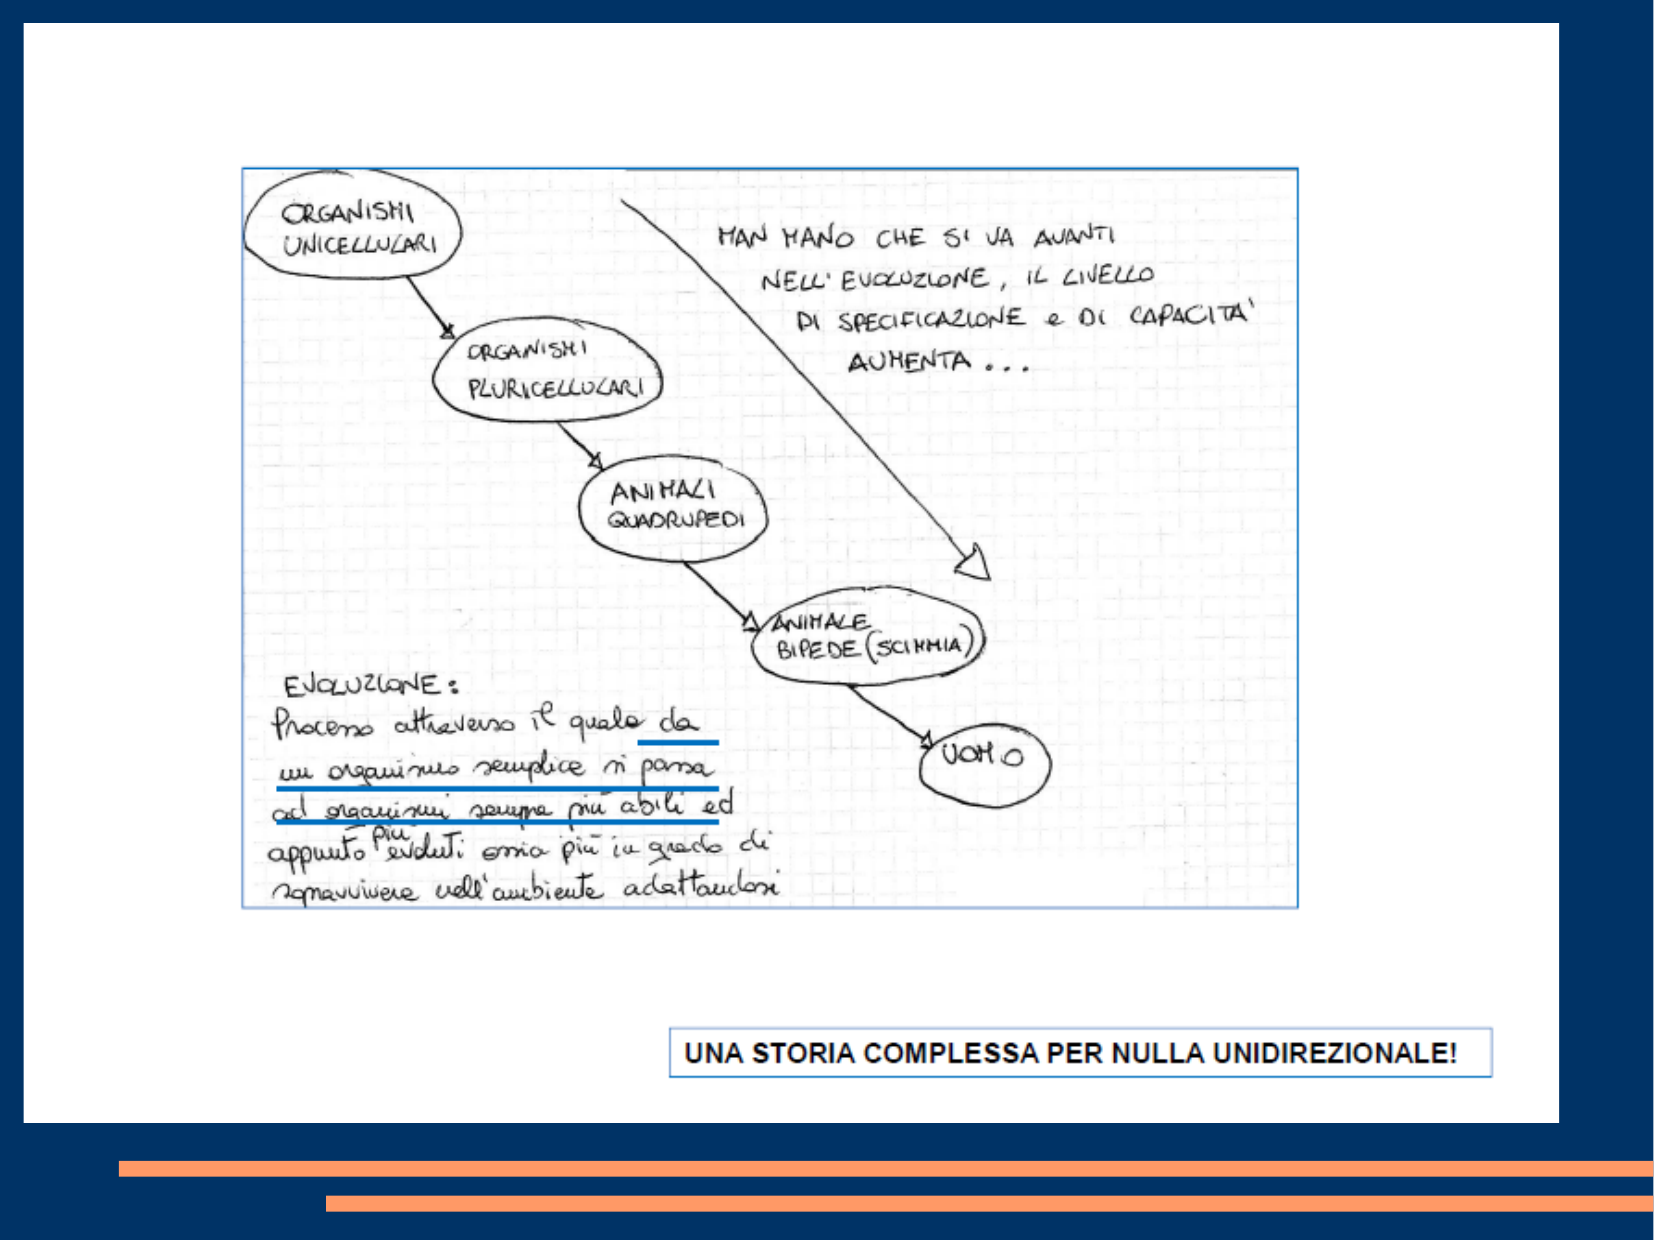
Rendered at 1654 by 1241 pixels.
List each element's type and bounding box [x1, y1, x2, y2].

picture [23, 23, 1560, 1123]
